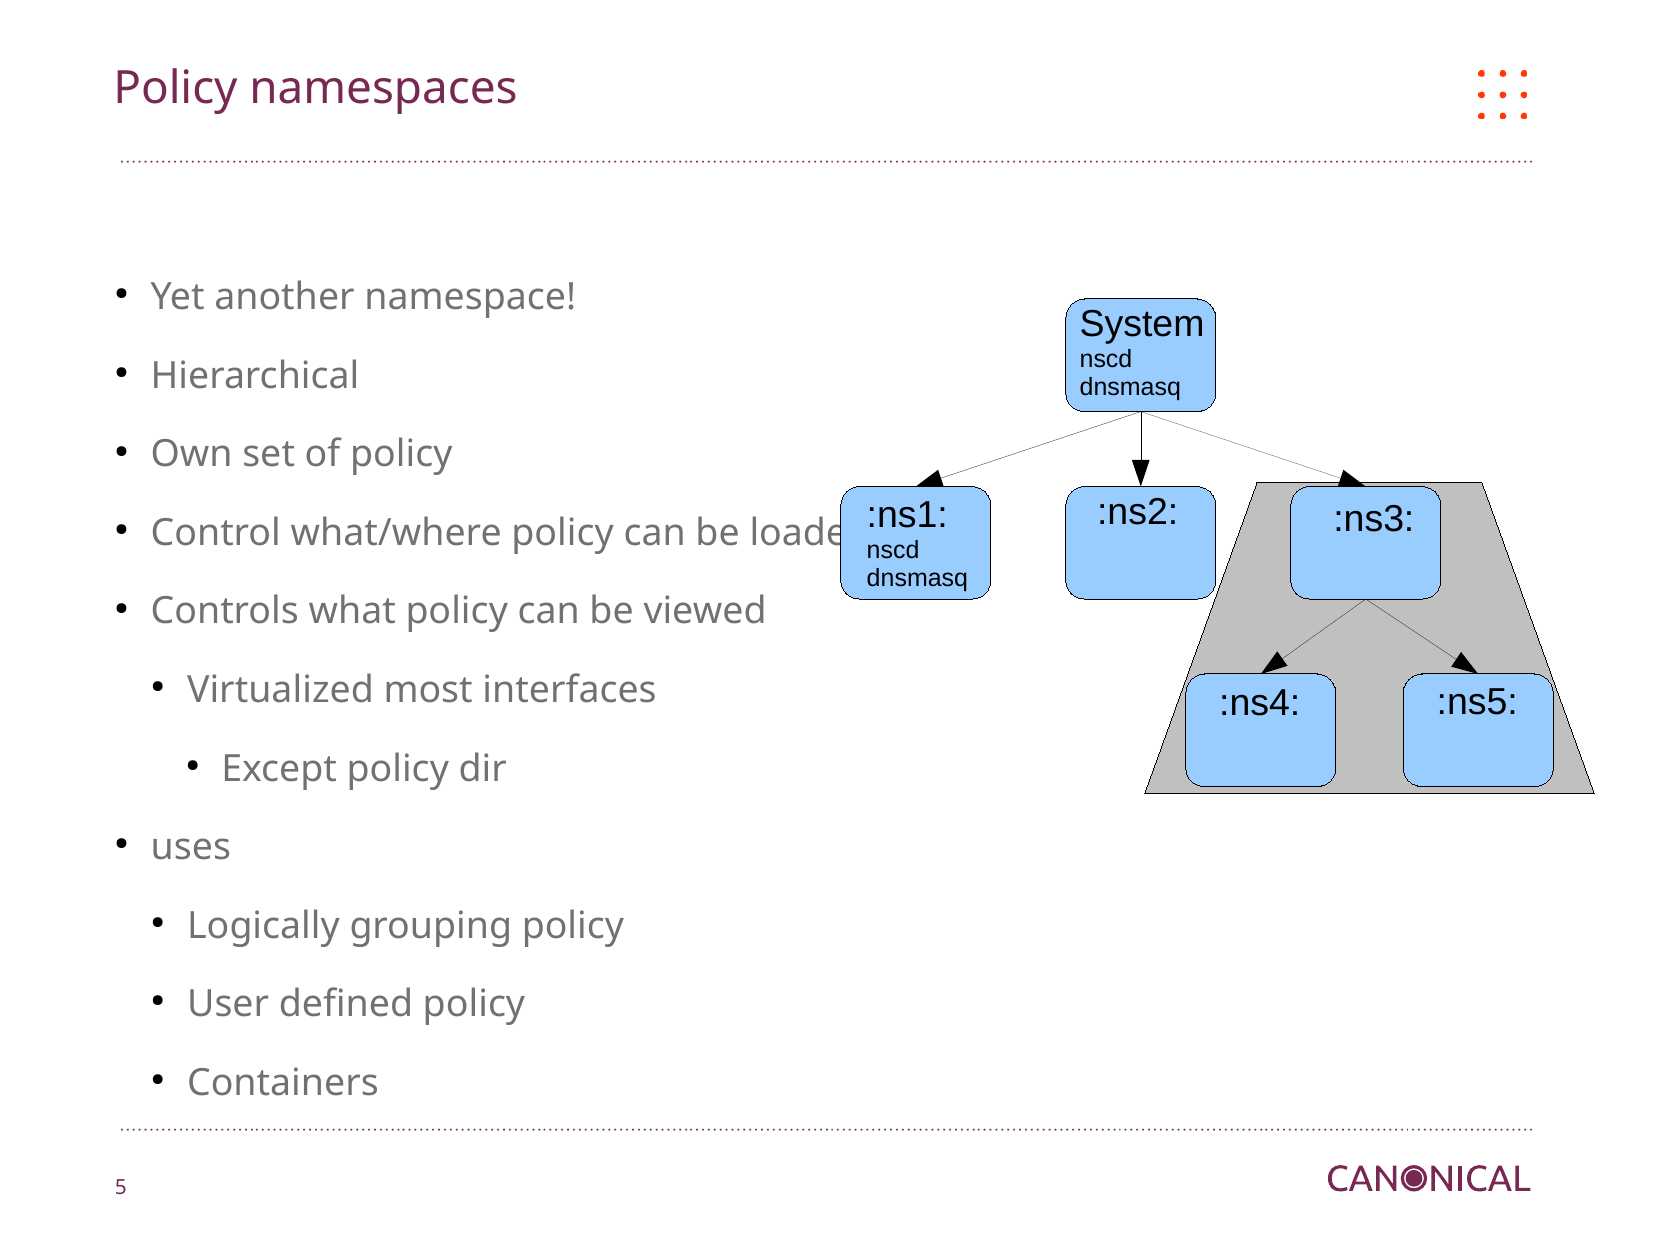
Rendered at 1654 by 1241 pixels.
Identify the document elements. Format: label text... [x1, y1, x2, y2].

text_box System nscd dnsmasq [1064, 295, 1220, 409]
text_box [1065, 486, 1216, 600]
text_box [1144, 482, 1595, 794]
text_box [984, 490, 991, 595]
text_box [840, 488, 851, 597]
picture [1478, 70, 1527, 119]
text_box :ns5: [1421, 673, 1533, 731]
text_box :ns1: nscd dnsmasq [851, 486, 984, 600]
text_box :ns2: [1082, 482, 1194, 540]
title Policy namespaces [113, 64, 1382, 107]
picture [111, 1127, 1533, 1134]
picture [111, 159, 1533, 166]
text_box :ns3: [1318, 489, 1430, 547]
list Yet another namespace! Hierarchical Own set of policy Control what/where policy can be loaded Controls what policy can be viewed Virtualized most interfaces Except policy dir uses Logically grouping policy User defined policy Containers [115, 256, 1540, 977]
text_box :ns4: [1204, 674, 1316, 731]
